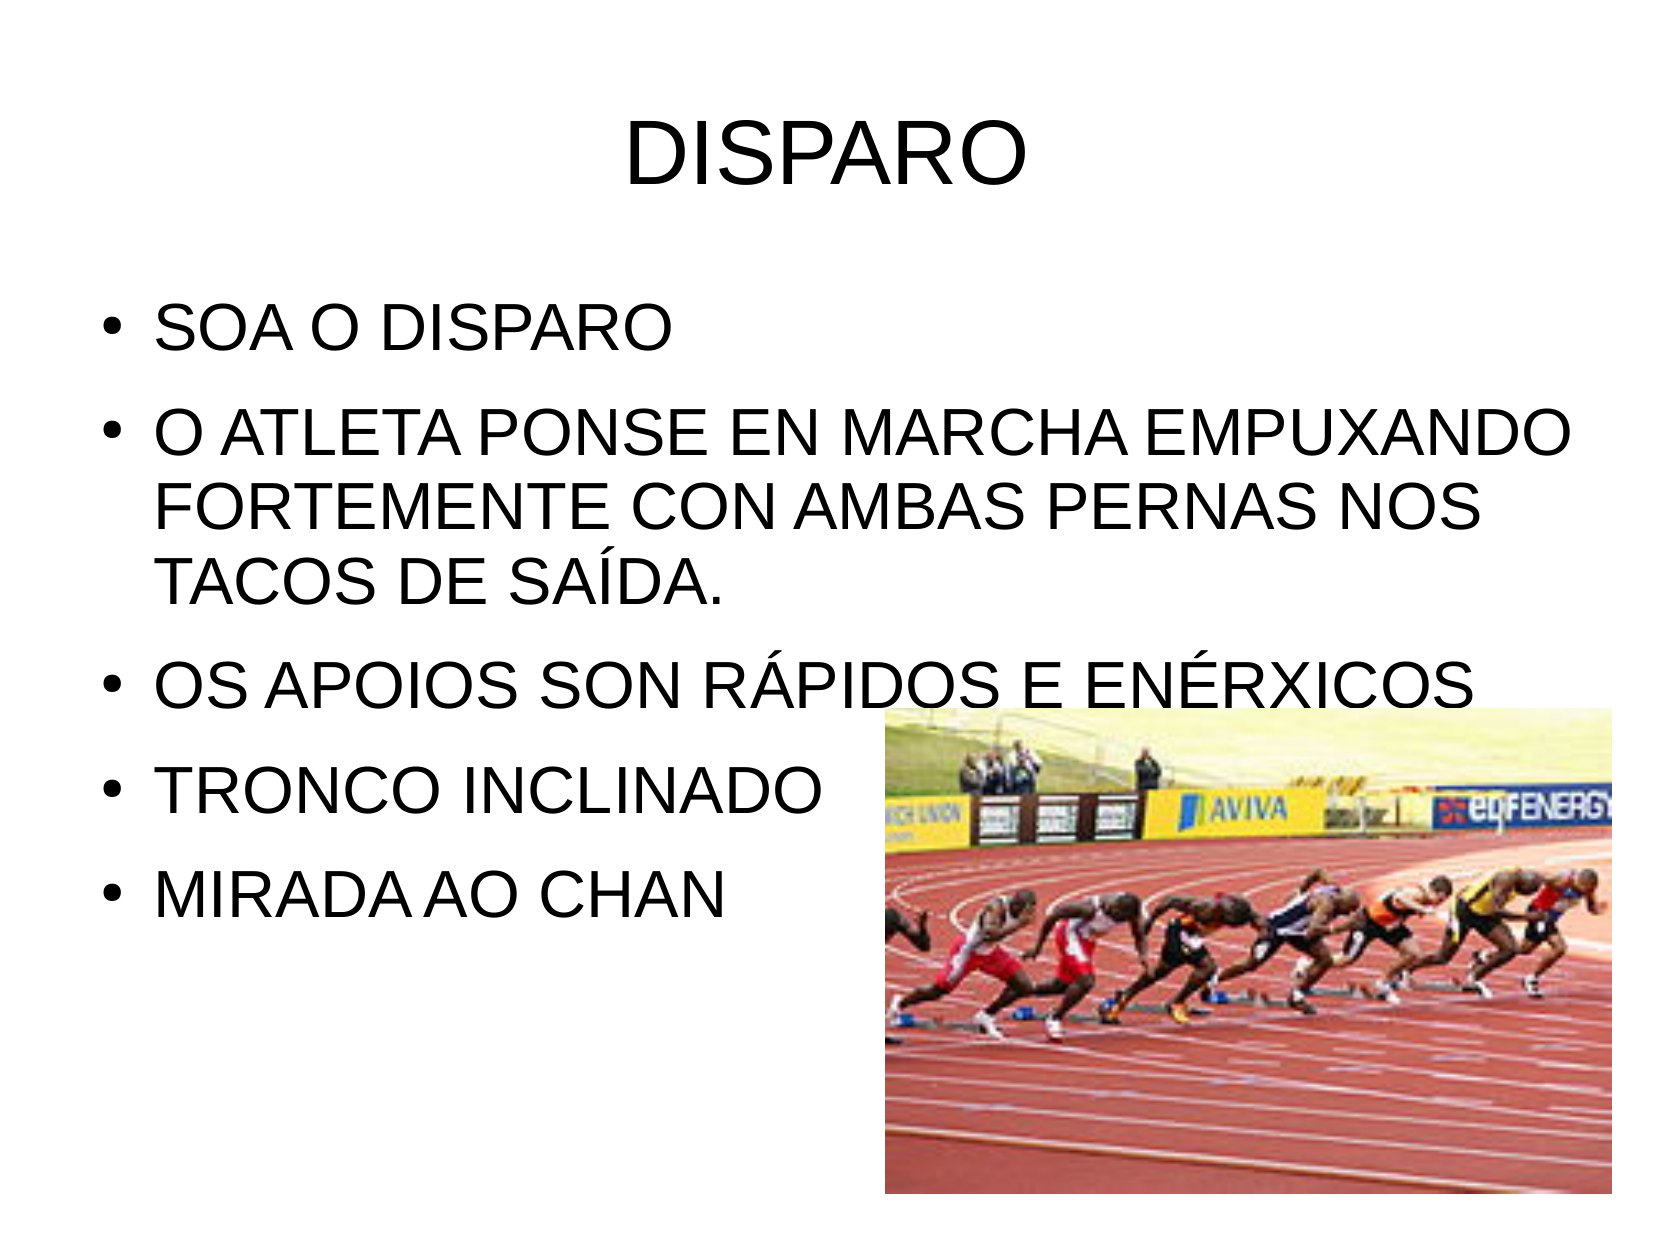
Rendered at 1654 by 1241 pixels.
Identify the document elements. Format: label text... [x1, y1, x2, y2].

list SOA O DISPARO O ATLETA PONSE EN MARCHA EMPUXANDO FORTEMENTE CON AMBAS PERNAS NOS TACOS DE SAÍDA. OS APOIOS SON RÁPIDOS E ENÉRXICOS TRONCO INCLINADO MIRADA AO CHAN [82, 290, 1595, 1094]
title DISPARO [82, 56, 1571, 250]
picture [885, 708, 1612, 1194]
